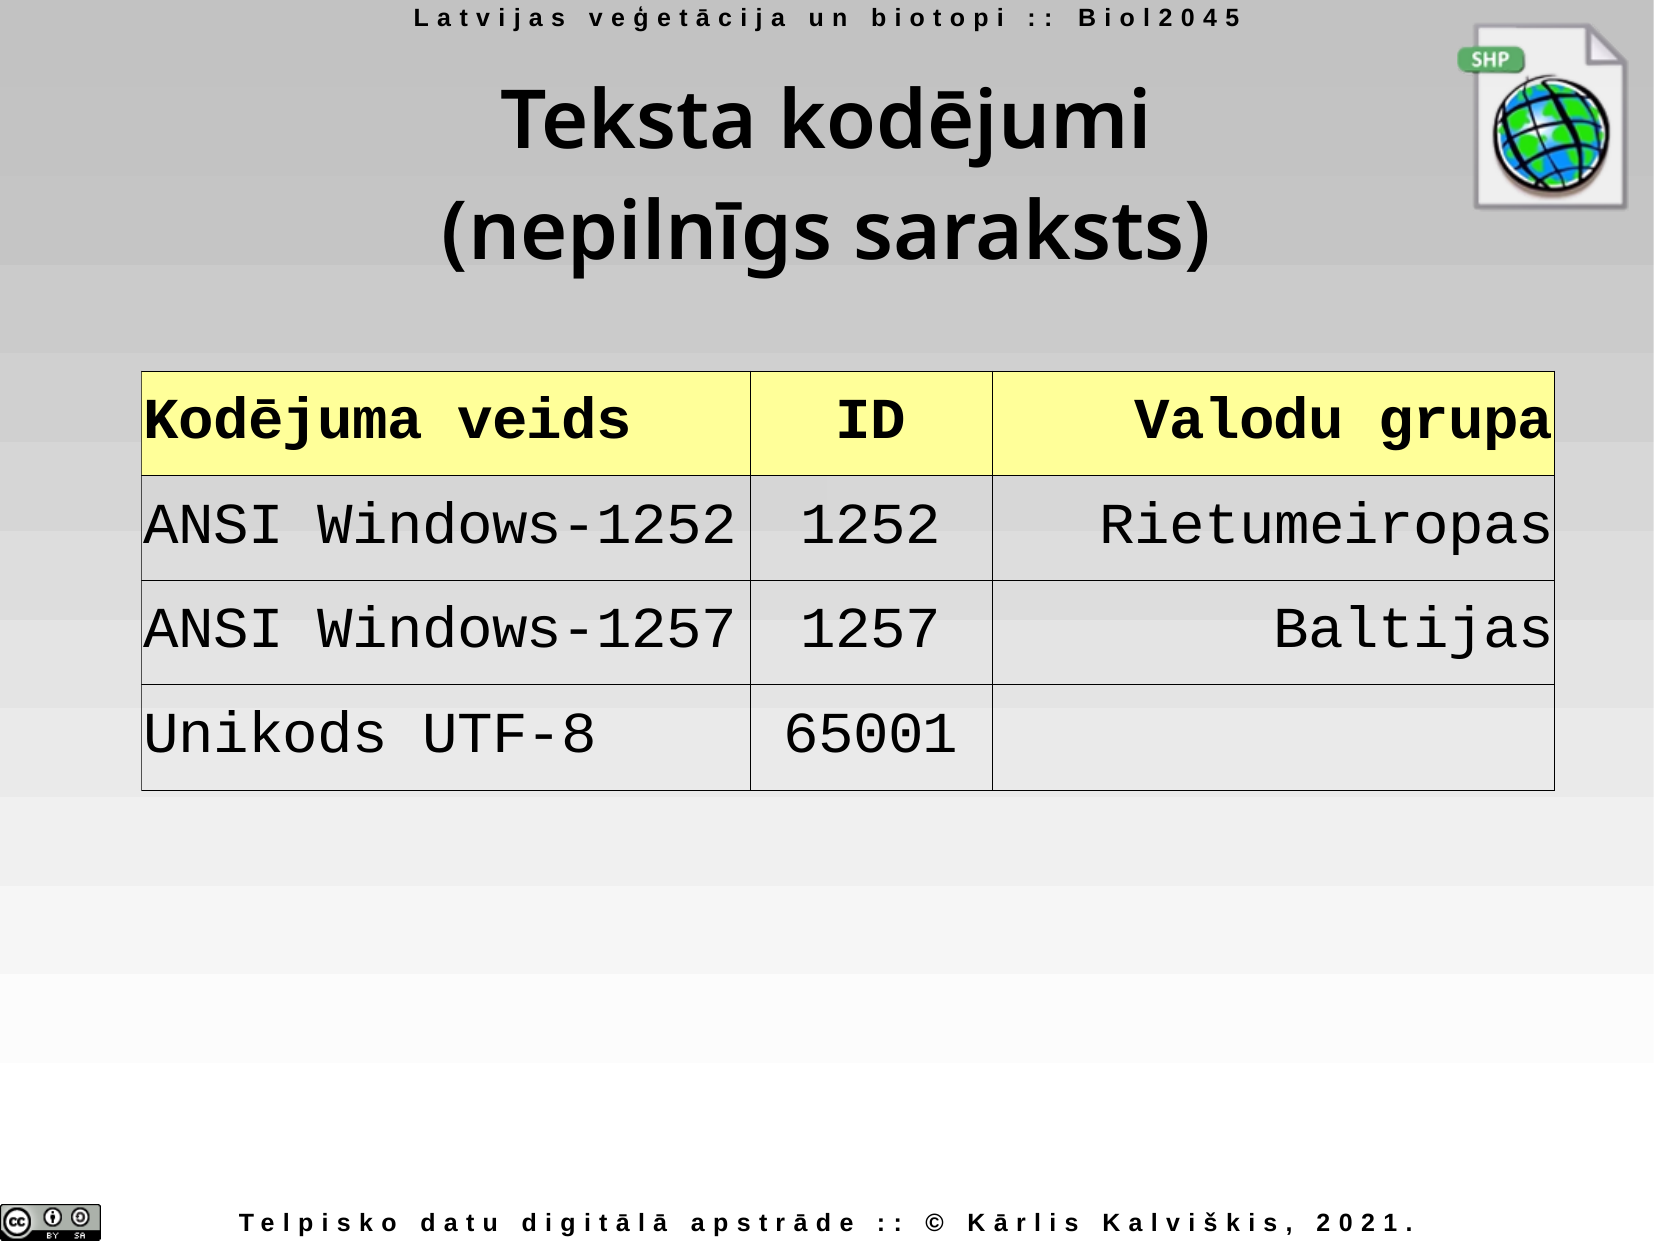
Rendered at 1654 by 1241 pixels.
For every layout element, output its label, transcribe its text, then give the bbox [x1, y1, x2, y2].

title Teksta kodējumi (nepilnīgs saraksts) [29, 49, 1625, 296]
chart [141, 370, 1558, 1107]
picture [0, 0, 1654, 1241]
